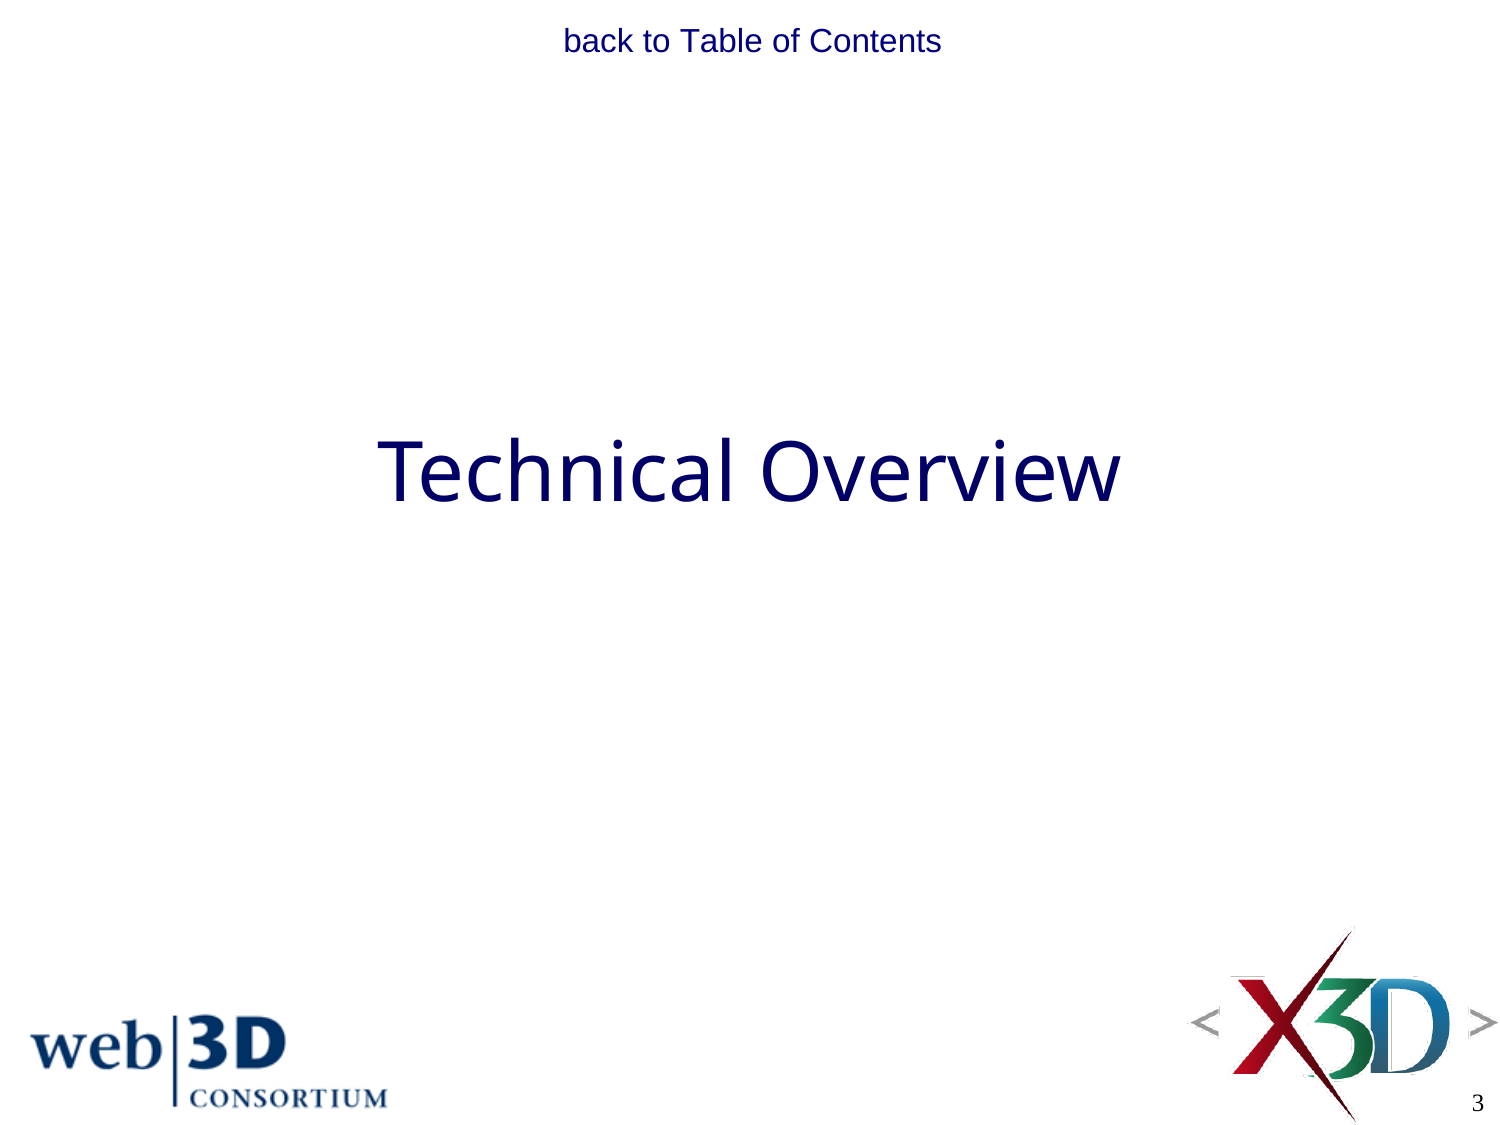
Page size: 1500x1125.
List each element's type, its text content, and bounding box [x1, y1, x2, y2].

title Technical Overview [112, 374, 1388, 563]
picture [1187, 926, 1500, 1125]
text_box back to Table of Contents [548, 14, 958, 68]
picture [12, 998, 413, 1118]
